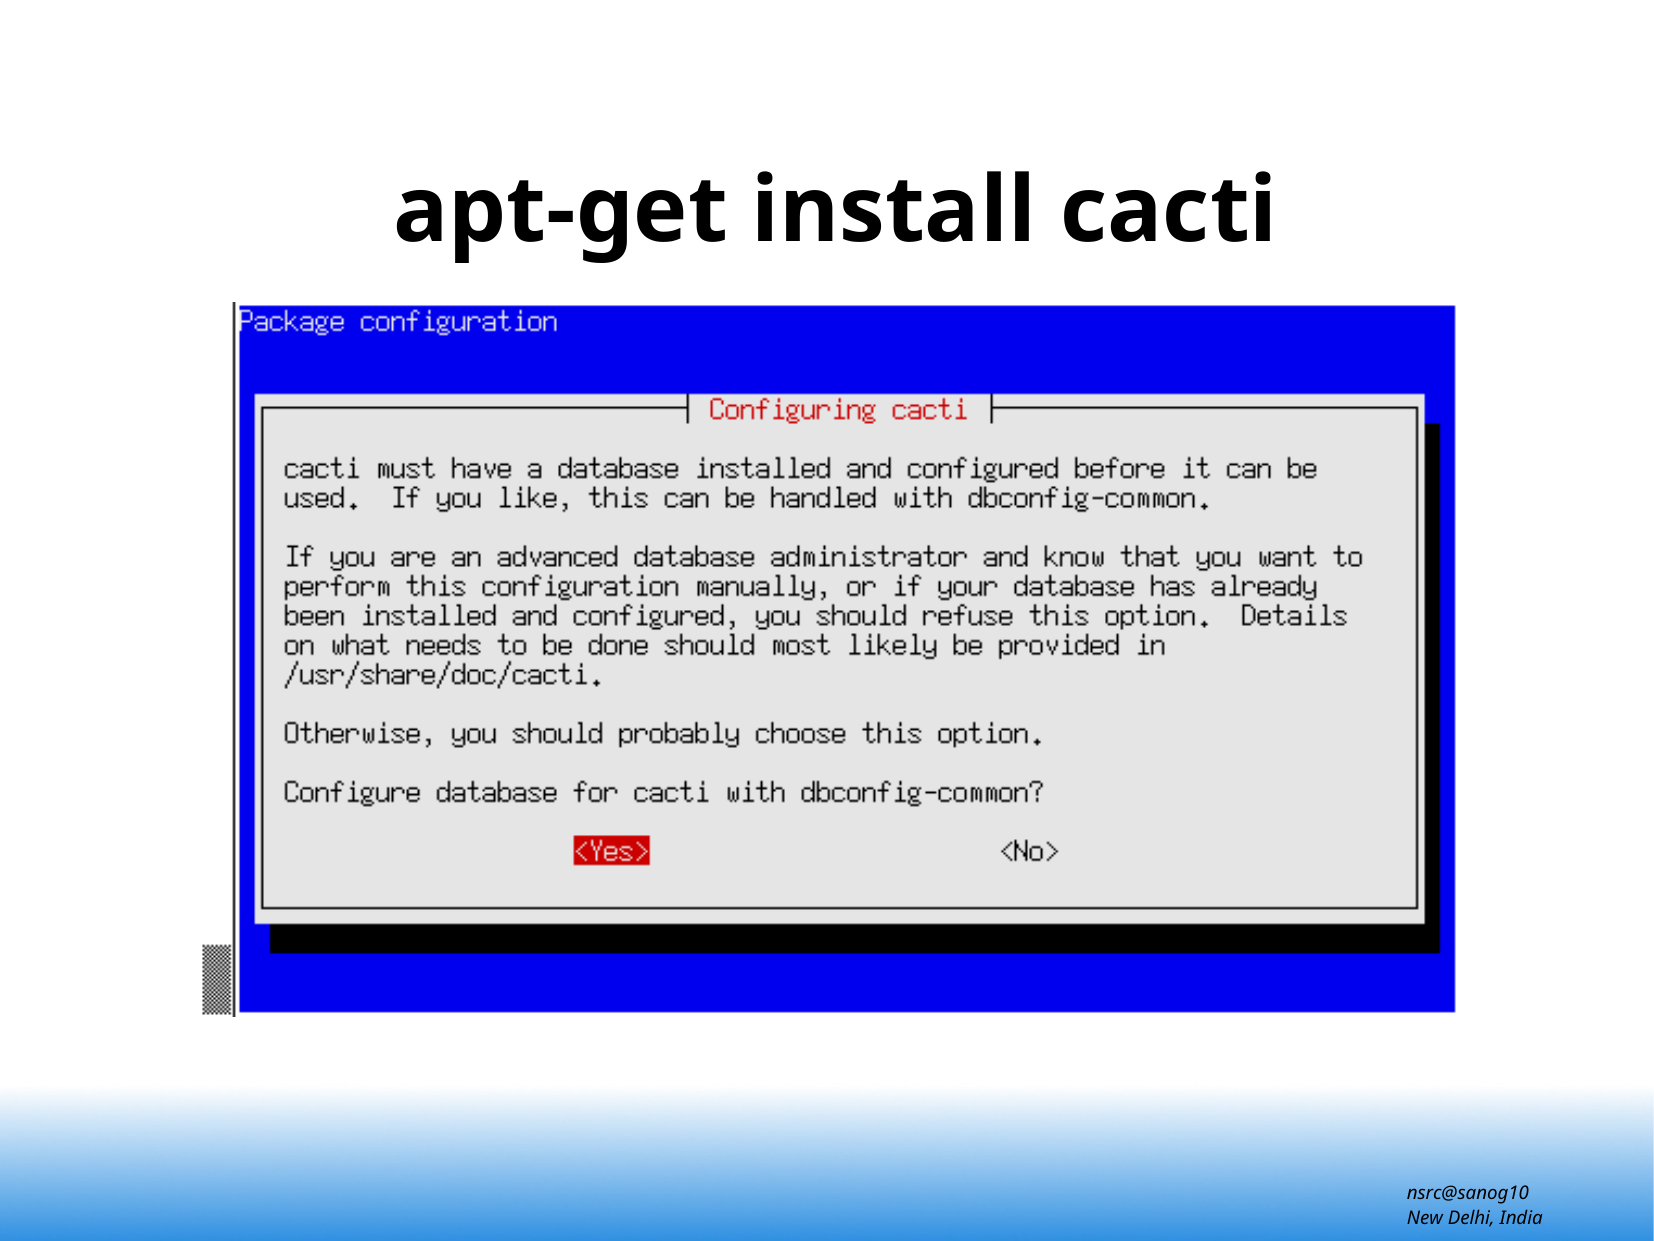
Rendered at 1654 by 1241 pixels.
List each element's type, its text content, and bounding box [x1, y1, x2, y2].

picture [0, 1083, 1654, 1241]
title apt-get install cacti [121, 102, 1534, 310]
picture [201, 302, 1460, 1017]
